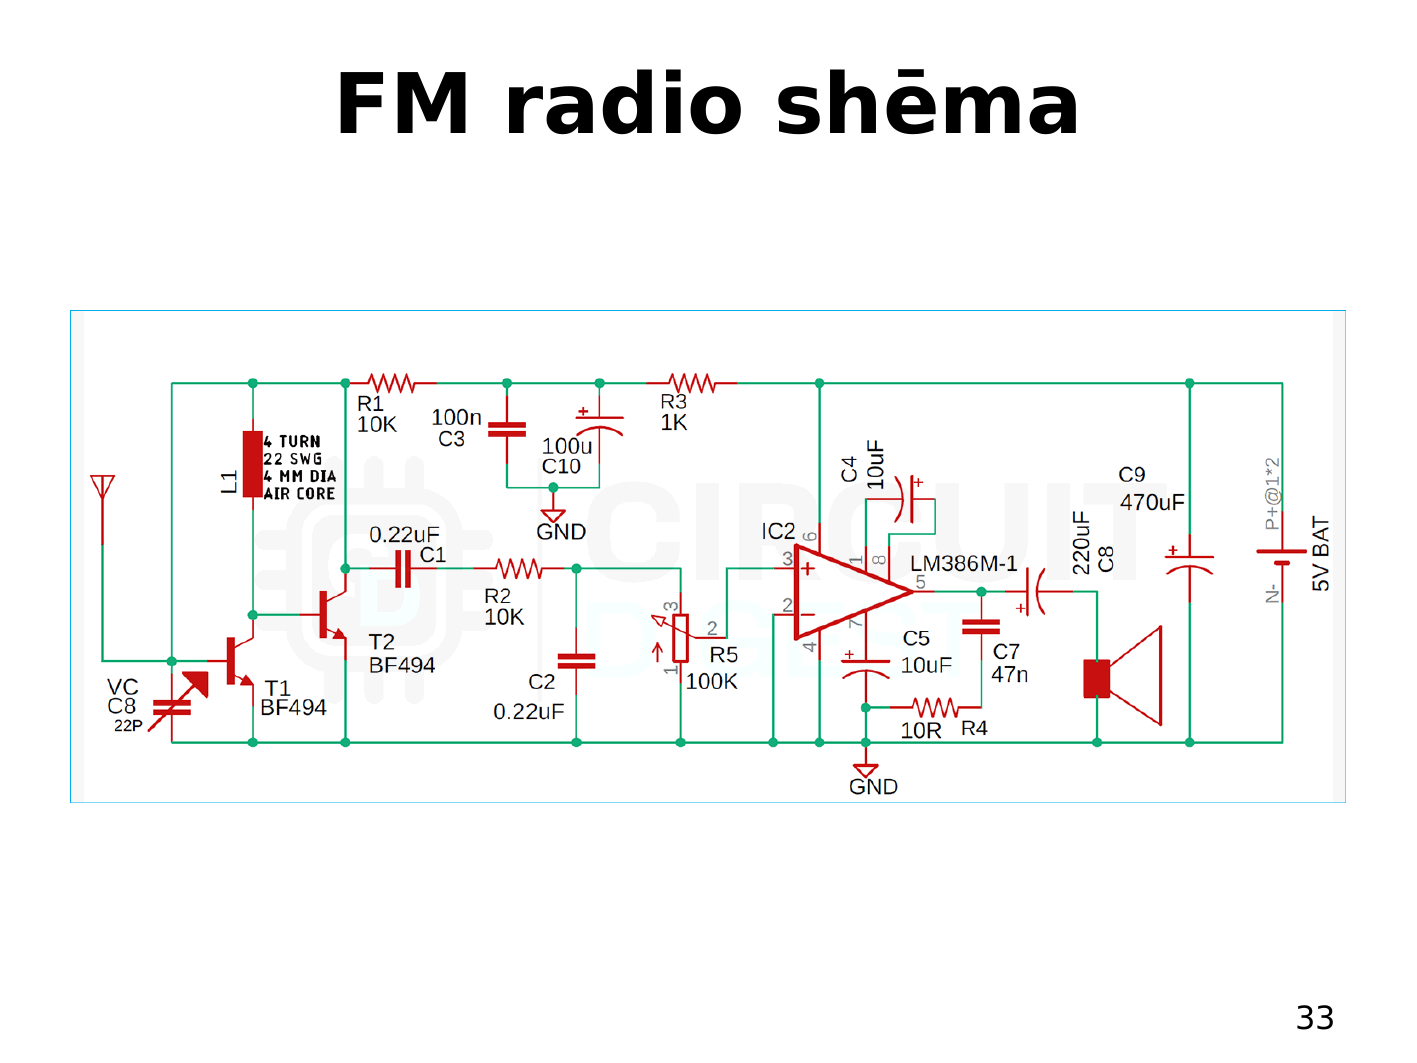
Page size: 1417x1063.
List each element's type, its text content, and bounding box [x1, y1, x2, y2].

title FM radio shēma [70, 42, 1346, 168]
picture [72, 312, 1346, 803]
